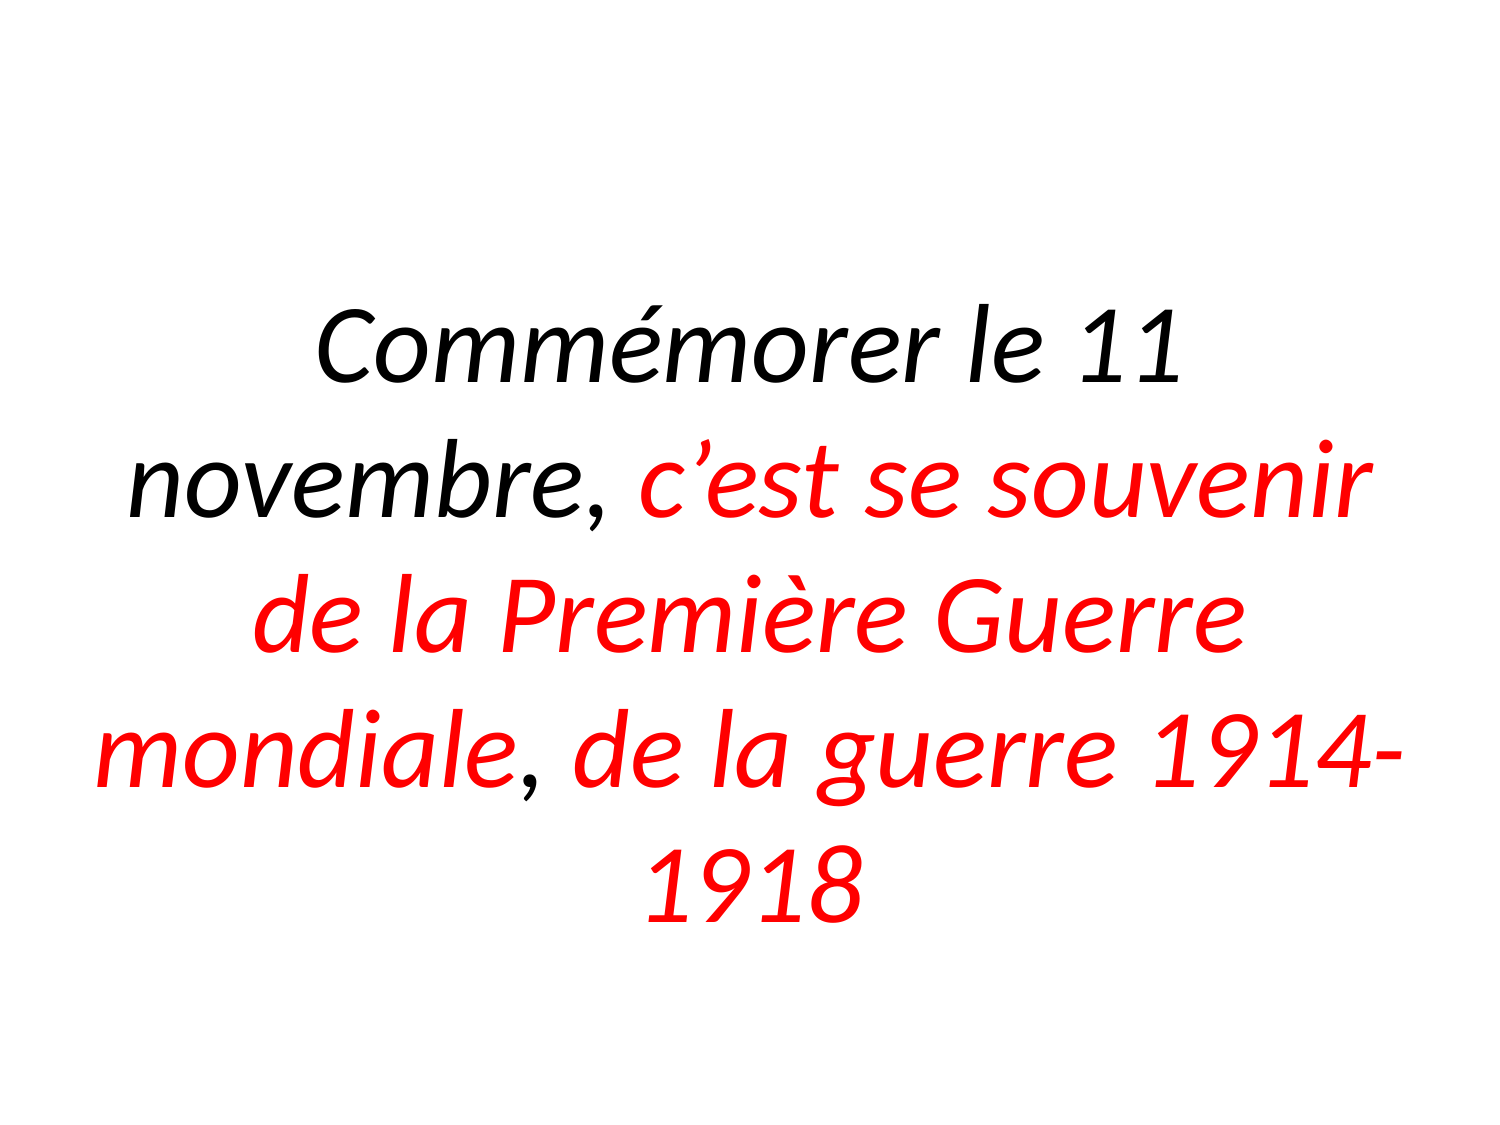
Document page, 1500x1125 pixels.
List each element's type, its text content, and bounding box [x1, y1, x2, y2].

list Commémorer le 11 novembre, c’est se souvenir de la Première Guerre mondiale, de la guerre 1914-1918 [75, 262, 1426, 1005]
